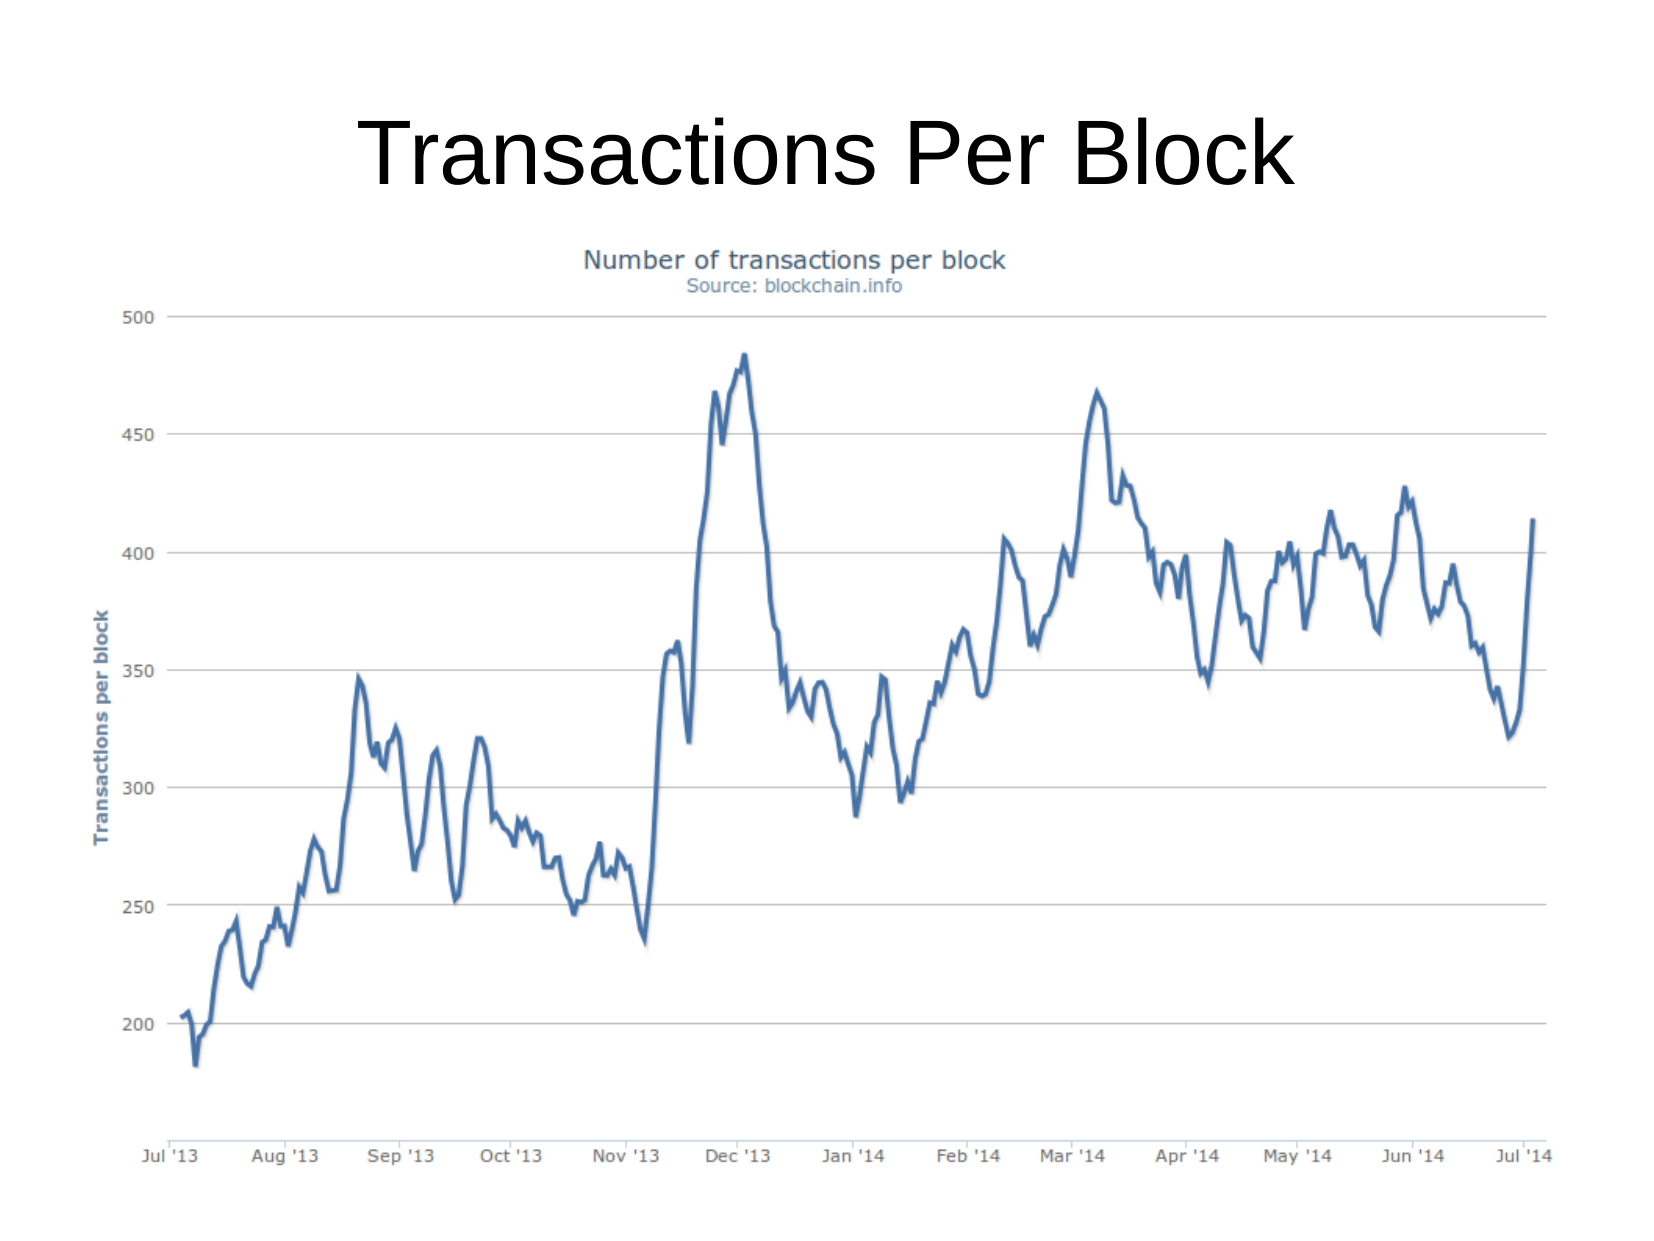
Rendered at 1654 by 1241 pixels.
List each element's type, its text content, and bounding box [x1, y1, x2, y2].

title Transactions Per Block [82, 49, 1571, 257]
picture [86, 216, 1567, 1181]
